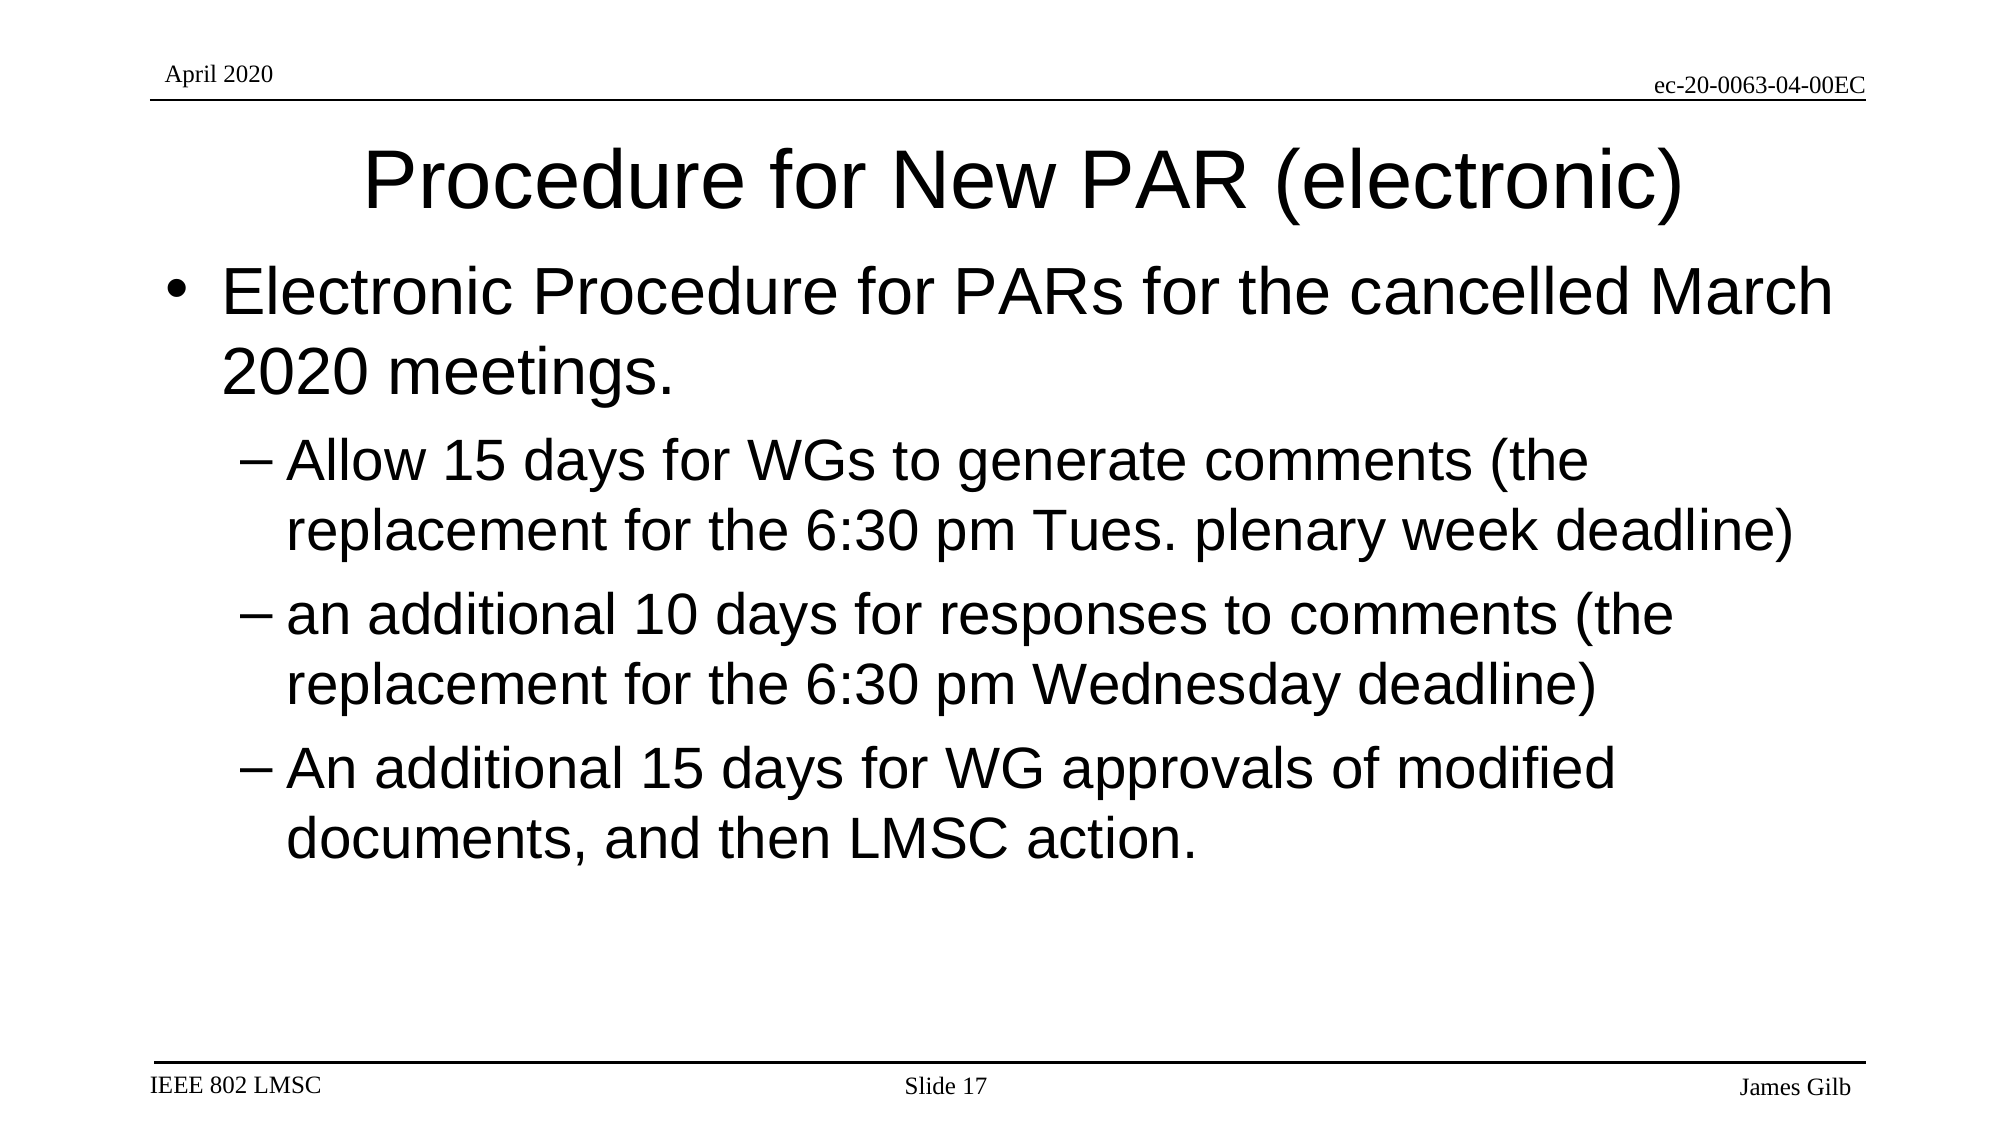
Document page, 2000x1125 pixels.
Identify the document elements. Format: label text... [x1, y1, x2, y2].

title Procedure for New PAR (electronic) [149, 112, 1900, 238]
list Electronic Procedure for PARs for the cancelled March 2020 meetings. Allow 15 days for WGs to generate comments (the replacement for the 6:30 pm Tues. plenary week deadline) an additional 10 days for responses to comments (the replacement for the 6:30 pm Wednesday deadline) An additional 15 days for WG approvals of modified documents, and then LMSC action. [149, 239, 1900, 1051]
